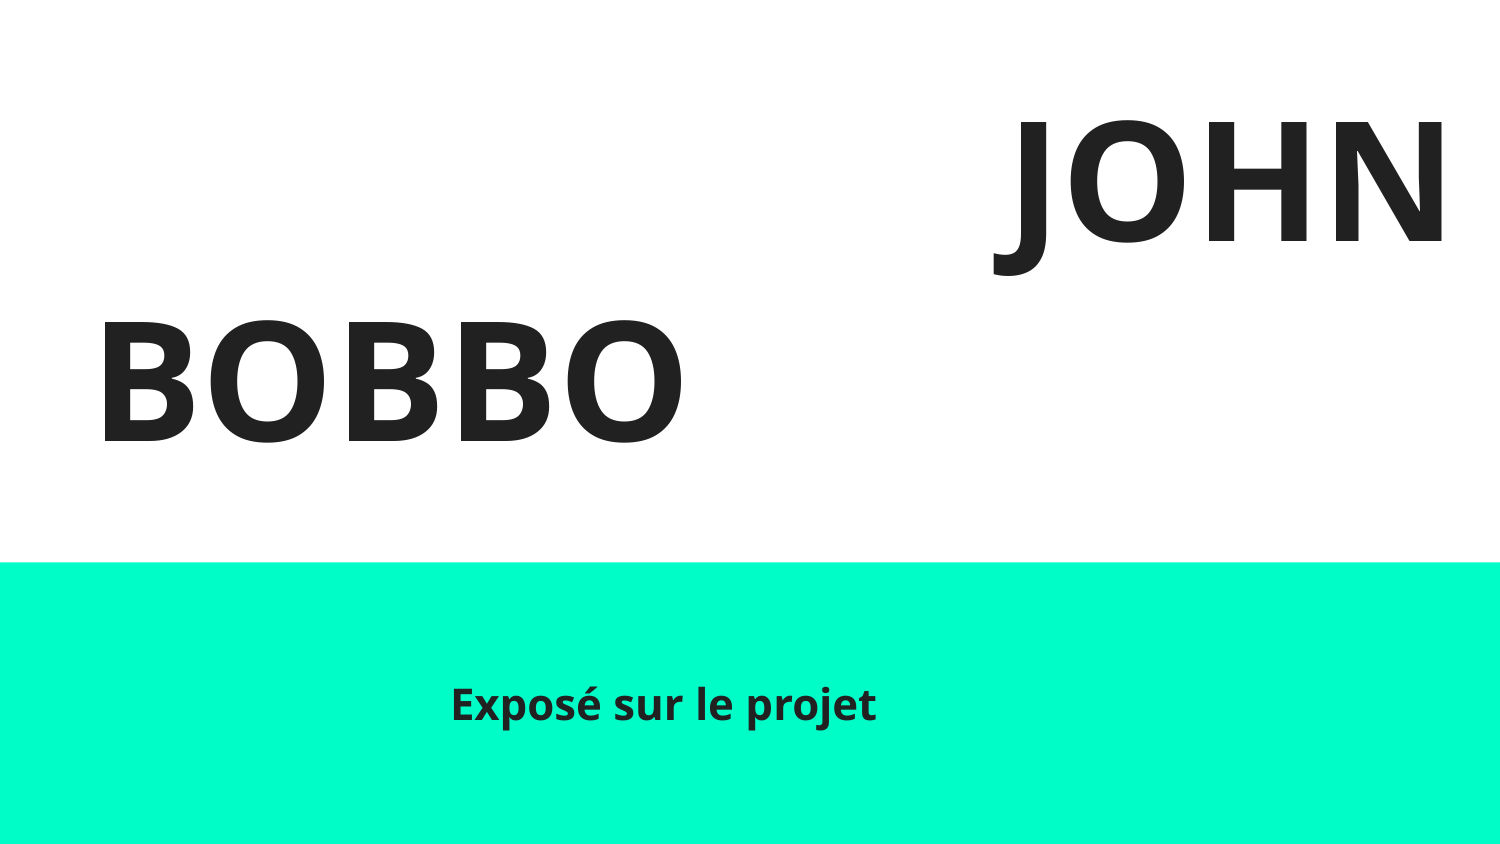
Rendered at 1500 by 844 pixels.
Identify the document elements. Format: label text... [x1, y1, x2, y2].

subtitle Exposé sur le projet [435, 645, 1500, 761]
title JOHN BOBBO [75, 53, 1473, 496]
